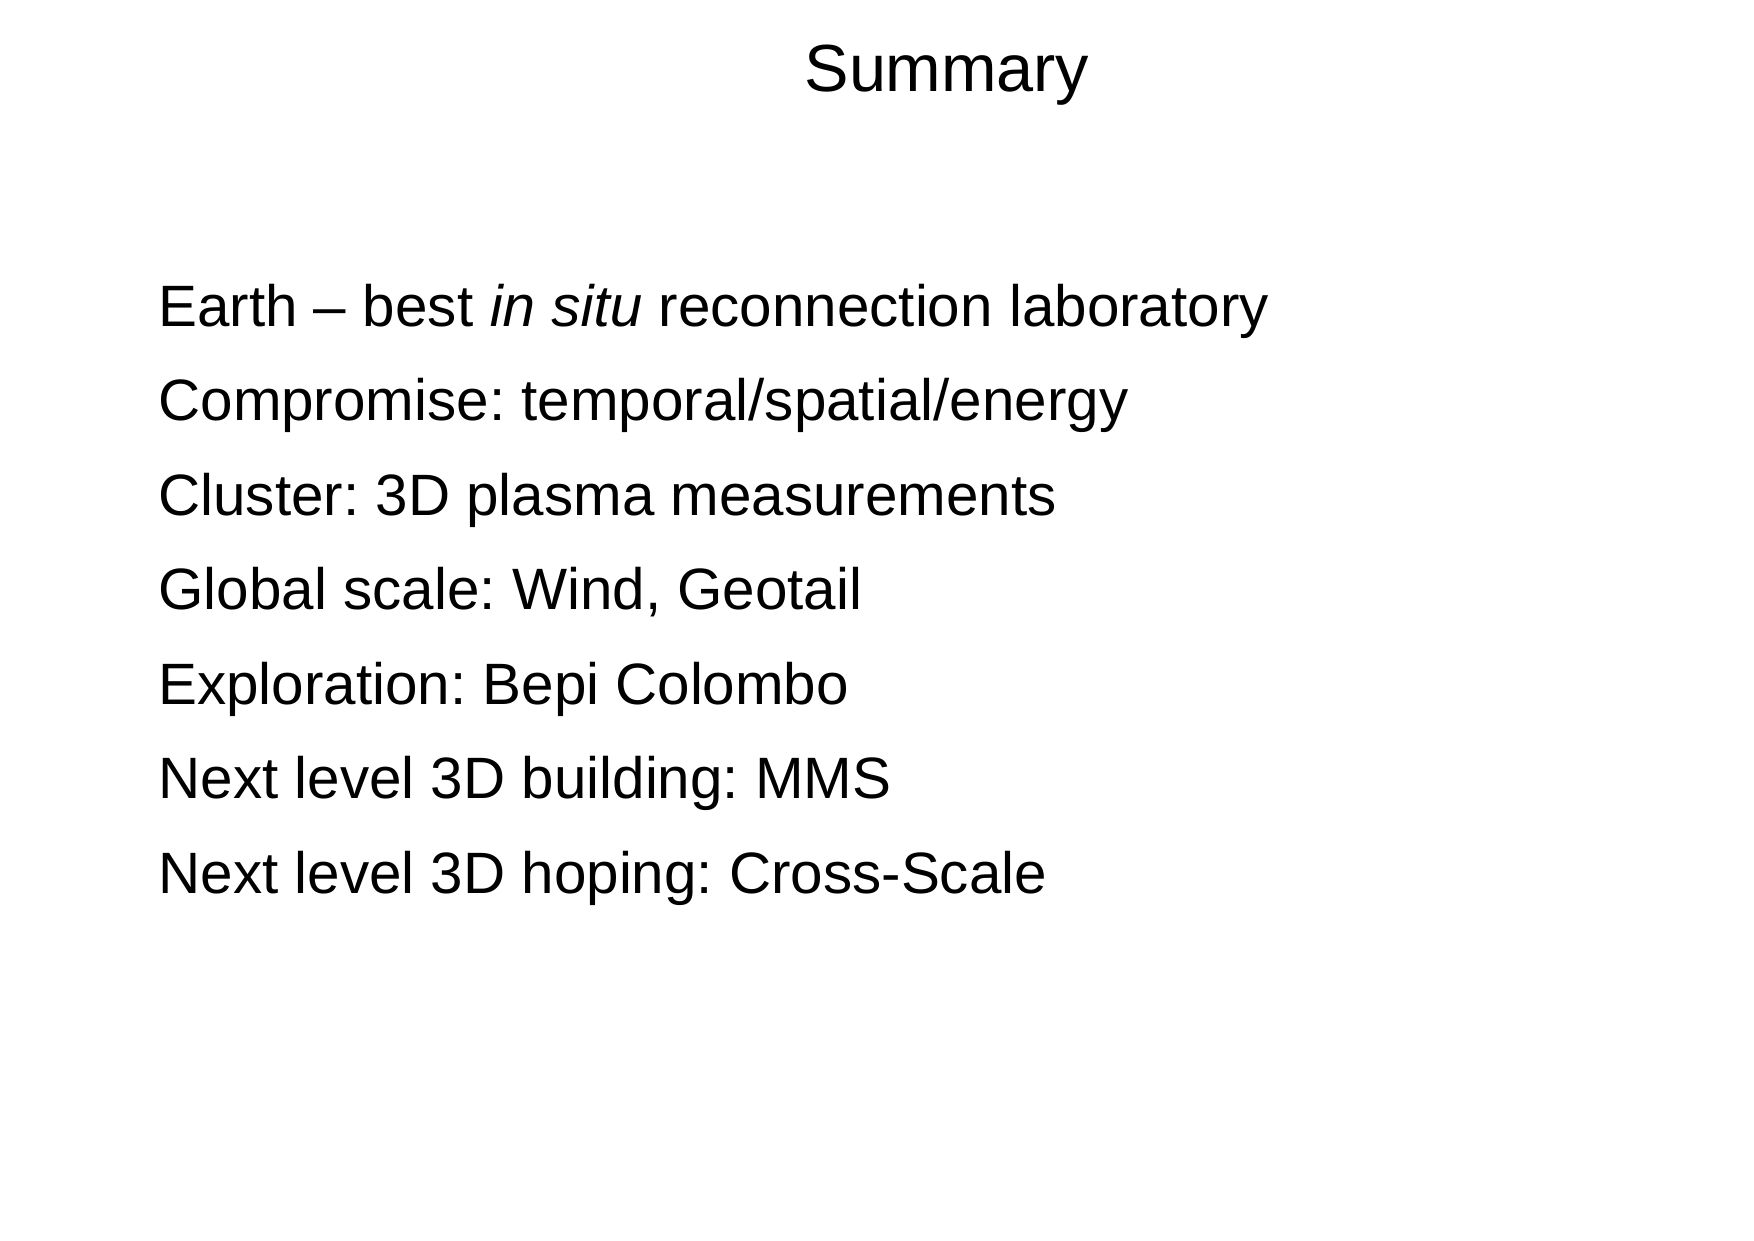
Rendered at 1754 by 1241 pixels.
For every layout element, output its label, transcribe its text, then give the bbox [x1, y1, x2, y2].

title Summary [211, 0, 1684, 136]
list Earth – best in situ reconnection laboratory Compromise: temporal/spatial/energy Cluster: 3D plasma measurements Global scale: Wind, Geotail Exploration: Bepi Colombo Next level 3D building: MMS Next level 3D hoping: Cross-Scale [140, 273, 1613, 1075]
